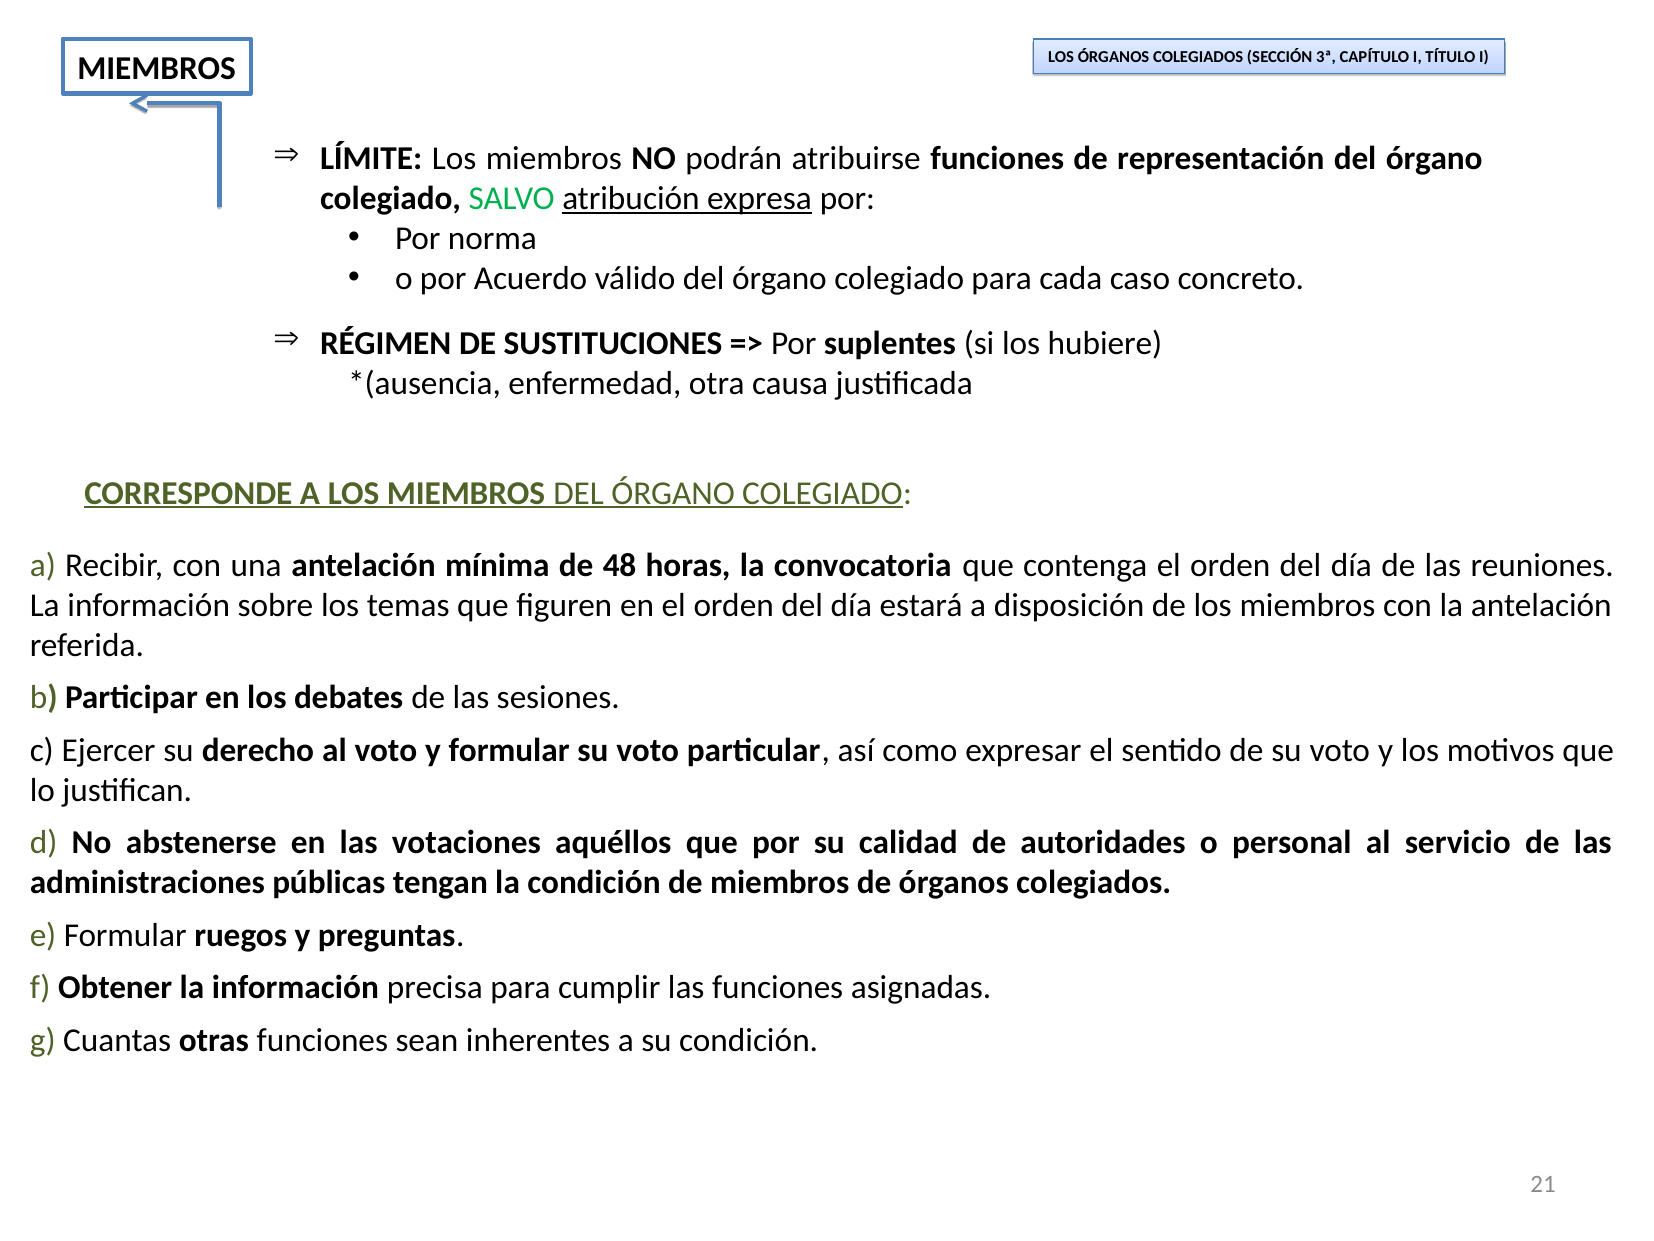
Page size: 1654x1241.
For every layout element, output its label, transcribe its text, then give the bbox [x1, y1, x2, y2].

text_box MIEMBROS [62, 38, 251, 94]
text_box LÍMITE: Los miembros NO podrán atribuirse funciones de representación del órgano colegiado, SALVO atribución expresa por: Por norma o por Acuerdo válido del órgano colegiado para cada caso concreto. RÉGIMEN DE SUSTITUCIONES => Por suplentes (si los hubiere) *(ausencia, enfermedad, otra causa justificada [258, 129, 1499, 409]
text_box CORRESPONDE A LOS MIEMBROS DEL ÓRGANO COLEGIADO: [69, 463, 927, 519]
text_box LOS ÓRGANOS COLEGIADOS (SECCIÓN 3ª, CAPÍTULO I, TÍTULO I) [1033, 38, 1505, 74]
slide_number <número> [1185, 1149, 1571, 1216]
text_box a) Recibir, con una antelación mínima de 48 horas, la convocatoria que contenga el orden del día de las reuniones. La información sobre los temas que figuren en el orden del día estará a disposición de los miembros con la antelación referida. b) Participar en los debates de las sesiones. c) Ejercer su derecho al voto y formular su voto particular, así como expresar el sentido de su voto y los motivos que lo justifican. d) No abstenerse en las votaciones aquéllos que por su calidad de autoridades o personal al servicio de las administraciones públicas tengan la condición de miembros de órganos colegiados. e) Formular ruegos y preguntas. f) Obtener la información precisa para cumplir las funciones asignadas. g) Cuantas otras funciones sean inherentes a su condición. [15, 535, 1630, 1066]
